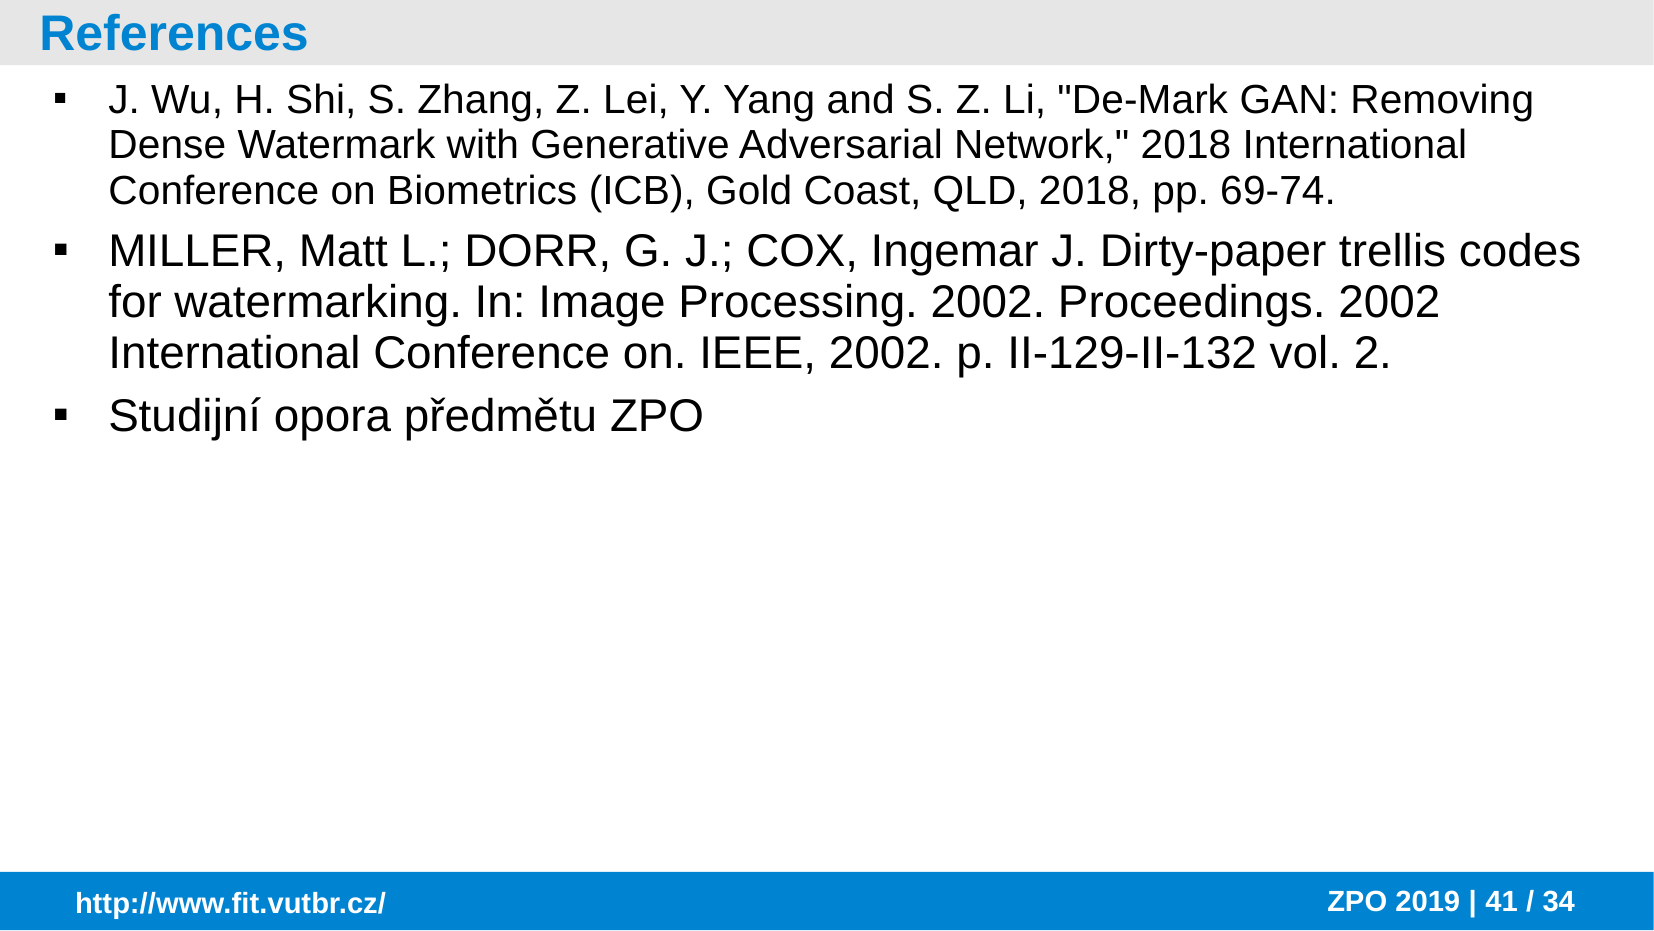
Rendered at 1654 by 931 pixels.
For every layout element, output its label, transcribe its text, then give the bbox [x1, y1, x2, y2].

list J. Wu, H. Shi, S. Zhang, Z. Lei, Y. Yang and S. Z. Li, "De-Mark GAN: Removing Dense Watermark with Generative Adversarial Network," 2018 International Conference on Biometrics (ICB), Gold Coast, QLD, 2018, pp. 69-74. MILLER, Matt L.; DORR, G. J.; COX, Ingemar J. Dirty-paper trellis codes for watermarking. In: Image Processing. 2002. Proceedings. 2002 International Conference on. IEEE, 2002. p. II-129-II-132 vol. 2. Studijní opora předmětu ZPO [37, 76, 1613, 863]
title References [39, 4, 1615, 61]
